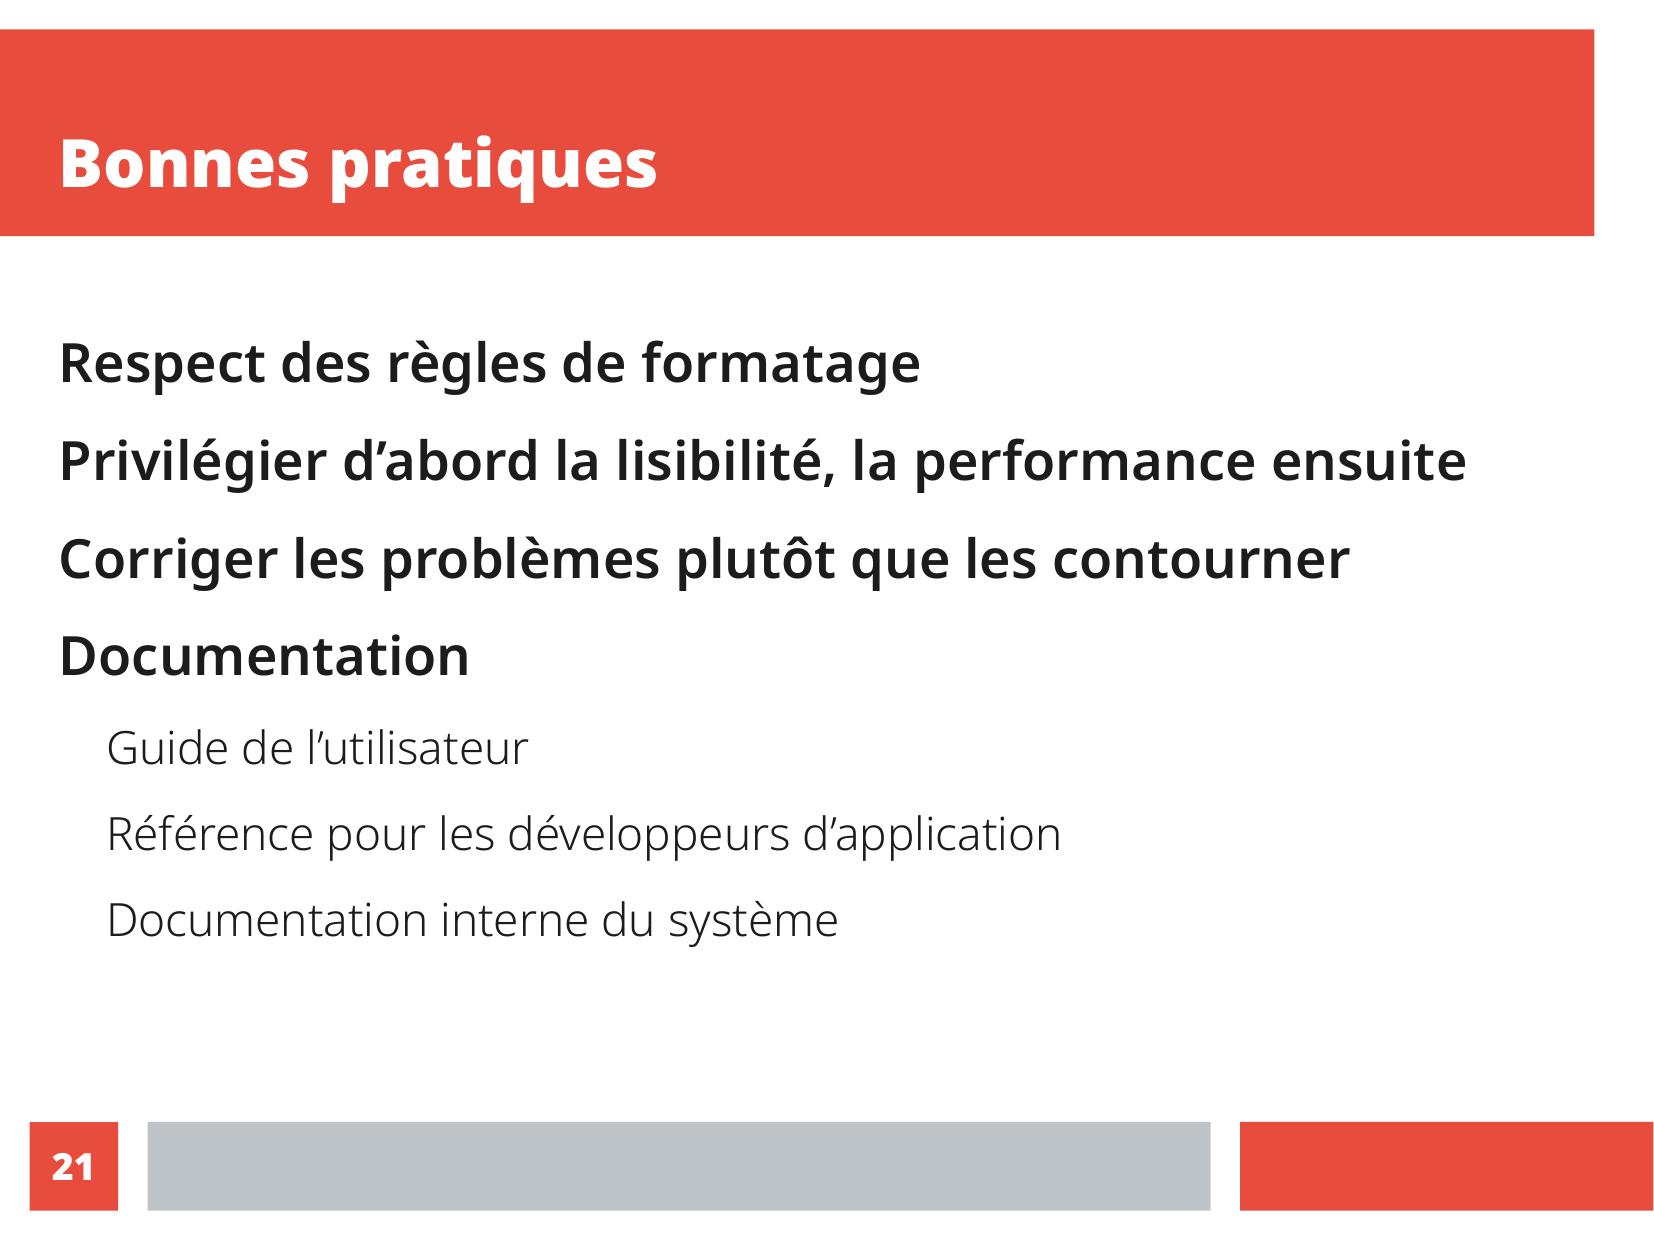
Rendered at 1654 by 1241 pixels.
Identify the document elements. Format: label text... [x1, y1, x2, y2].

list Respect des règles de formatage Privilégier d’abord la lisibilité, la performance ensuite Corriger les problèmes plutôt que les contourner Documentation Guide de l’utilisateur Référence pour les développeurs d’application Documentation interne du système [59, 324, 1565, 1093]
title Bonnes pratiques [59, 59, 1595, 207]
